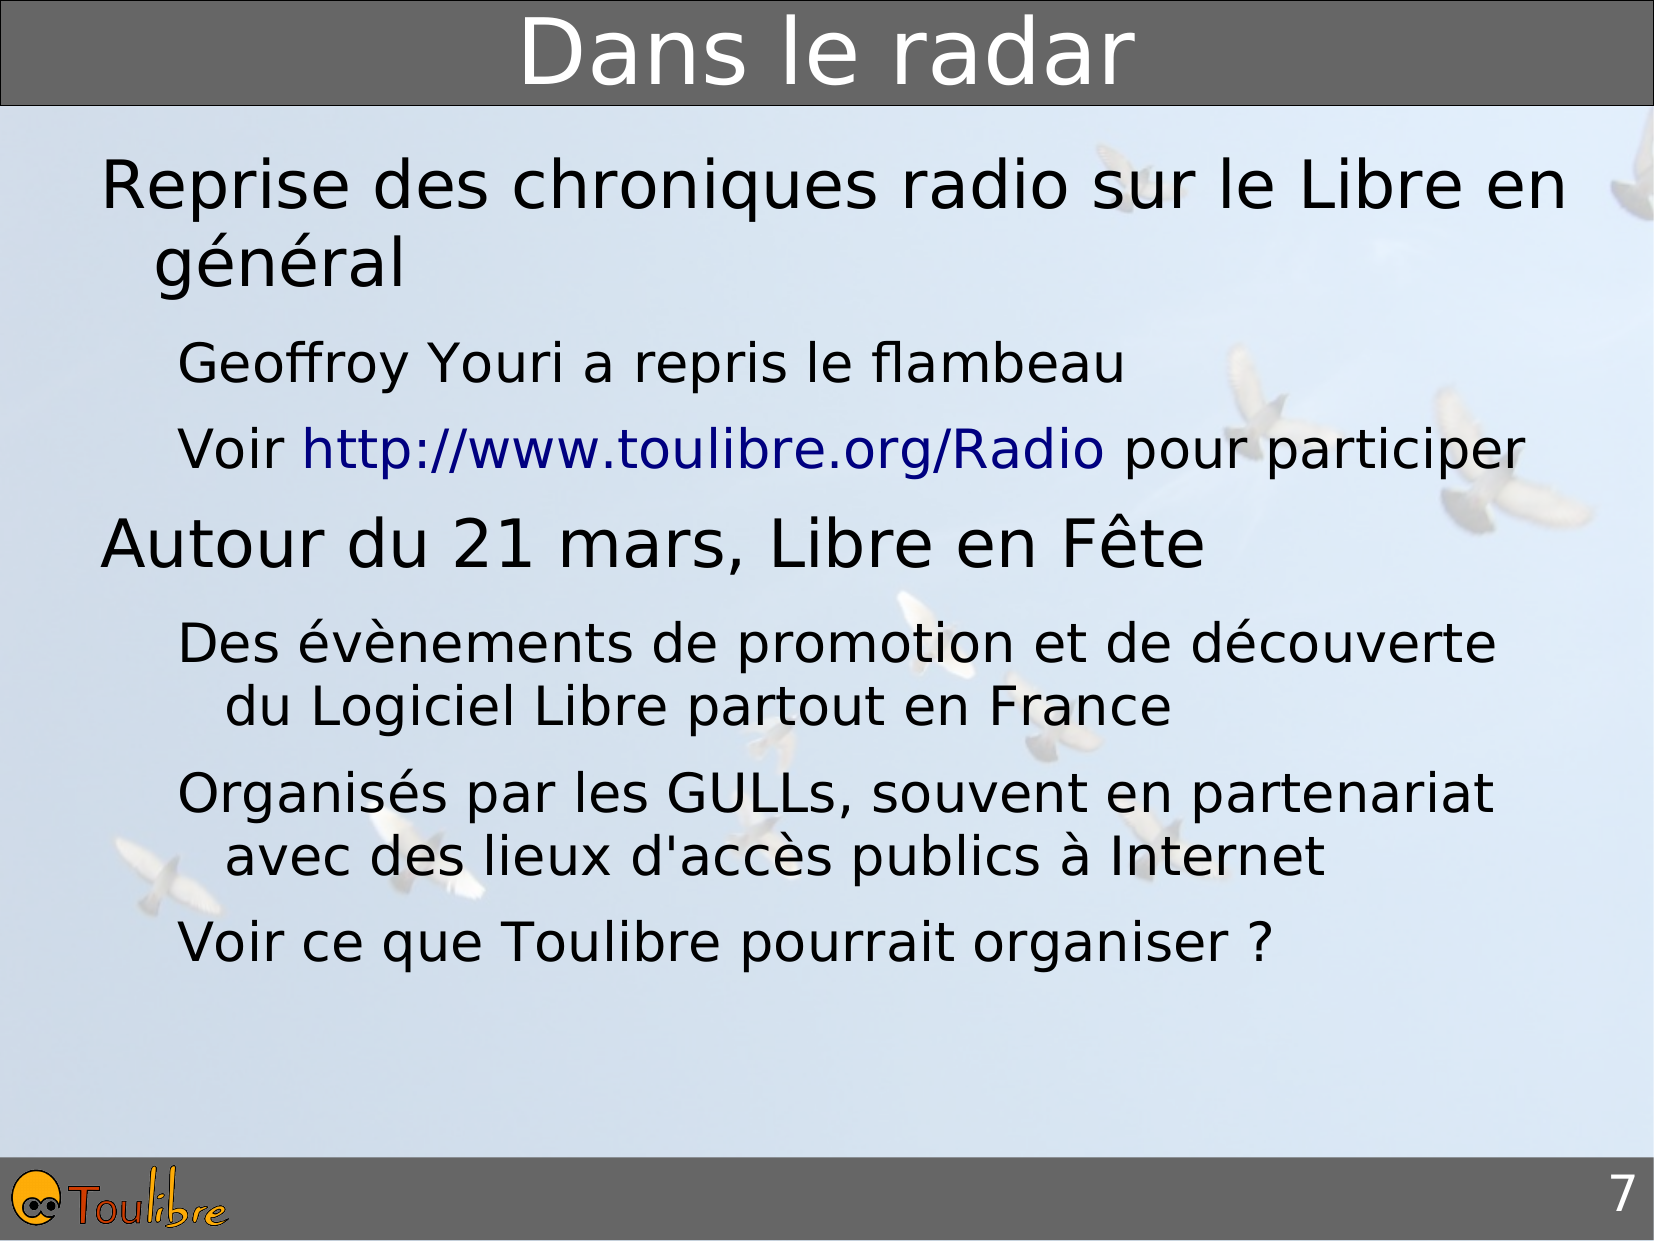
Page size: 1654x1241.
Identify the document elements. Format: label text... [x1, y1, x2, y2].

title Dans le radar [0, 0, 1654, 107]
list Reprise des chroniques radio sur le Libre en général Geoffroy Youri a repris le flambeau Voir http://www.toulibre.org/Radio pour participer Autour du 21 mars, Libre en Fête Des évènements de promotion et de découverte du Logiciel Libre partout en France Organisés par les GULLs, souvent en partenariat avec des lieux d'accès publics à Internet Voir ce que Toulibre pourrait organiser ? [82, 146, 1571, 1094]
picture [11, 1165, 229, 1228]
